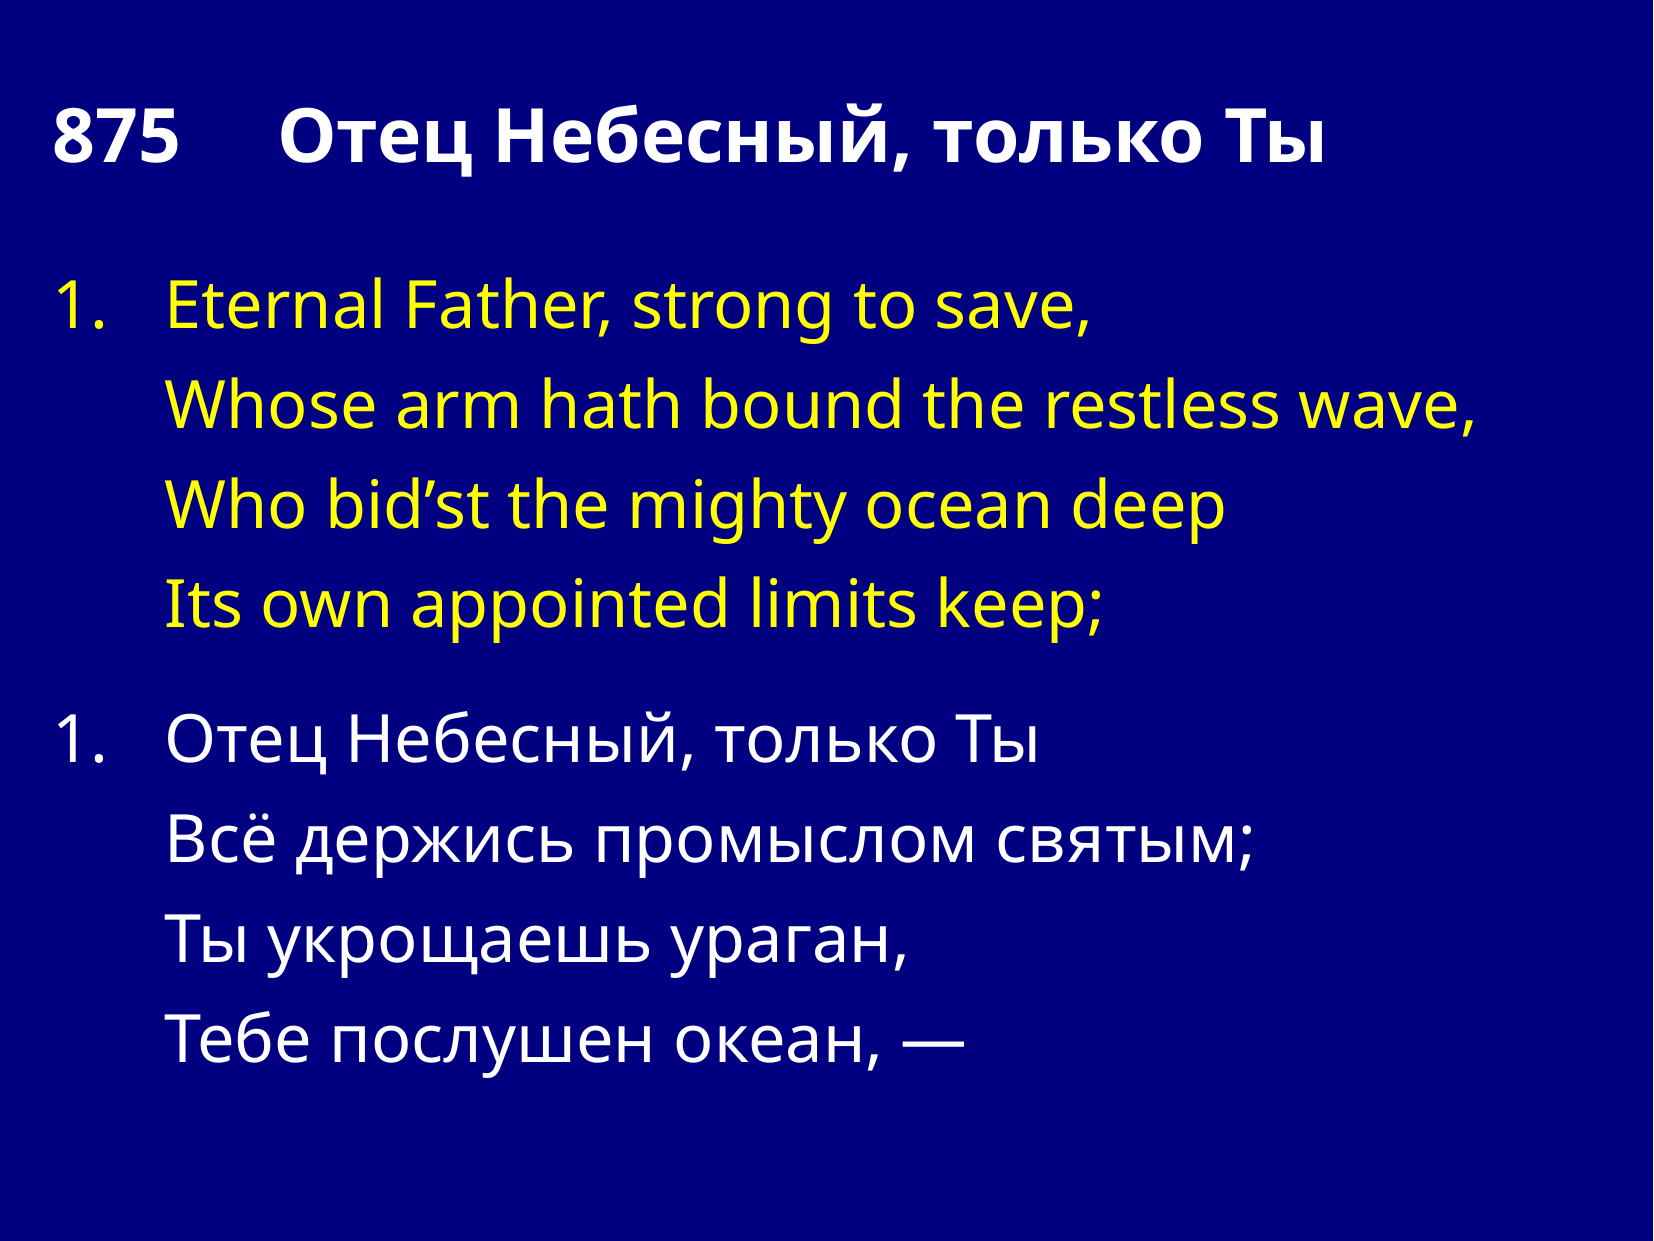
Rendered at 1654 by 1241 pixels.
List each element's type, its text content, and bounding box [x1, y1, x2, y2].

text_box 1. Eternal Father, strong to save, Whose arm hath bound the restless wave, Who bid’st the mighty ocean deep Its own appointed limits keep; [37, 150, 1651, 638]
text_box 1. Отец Небесный, только Ты Всё держись промыслом святым; Ты укрощаешь ураган, Тебе послушен океан, ― [37, 675, 1576, 1163]
text_box 875 Отец Небесный, только Ты [37, 75, 1576, 188]
